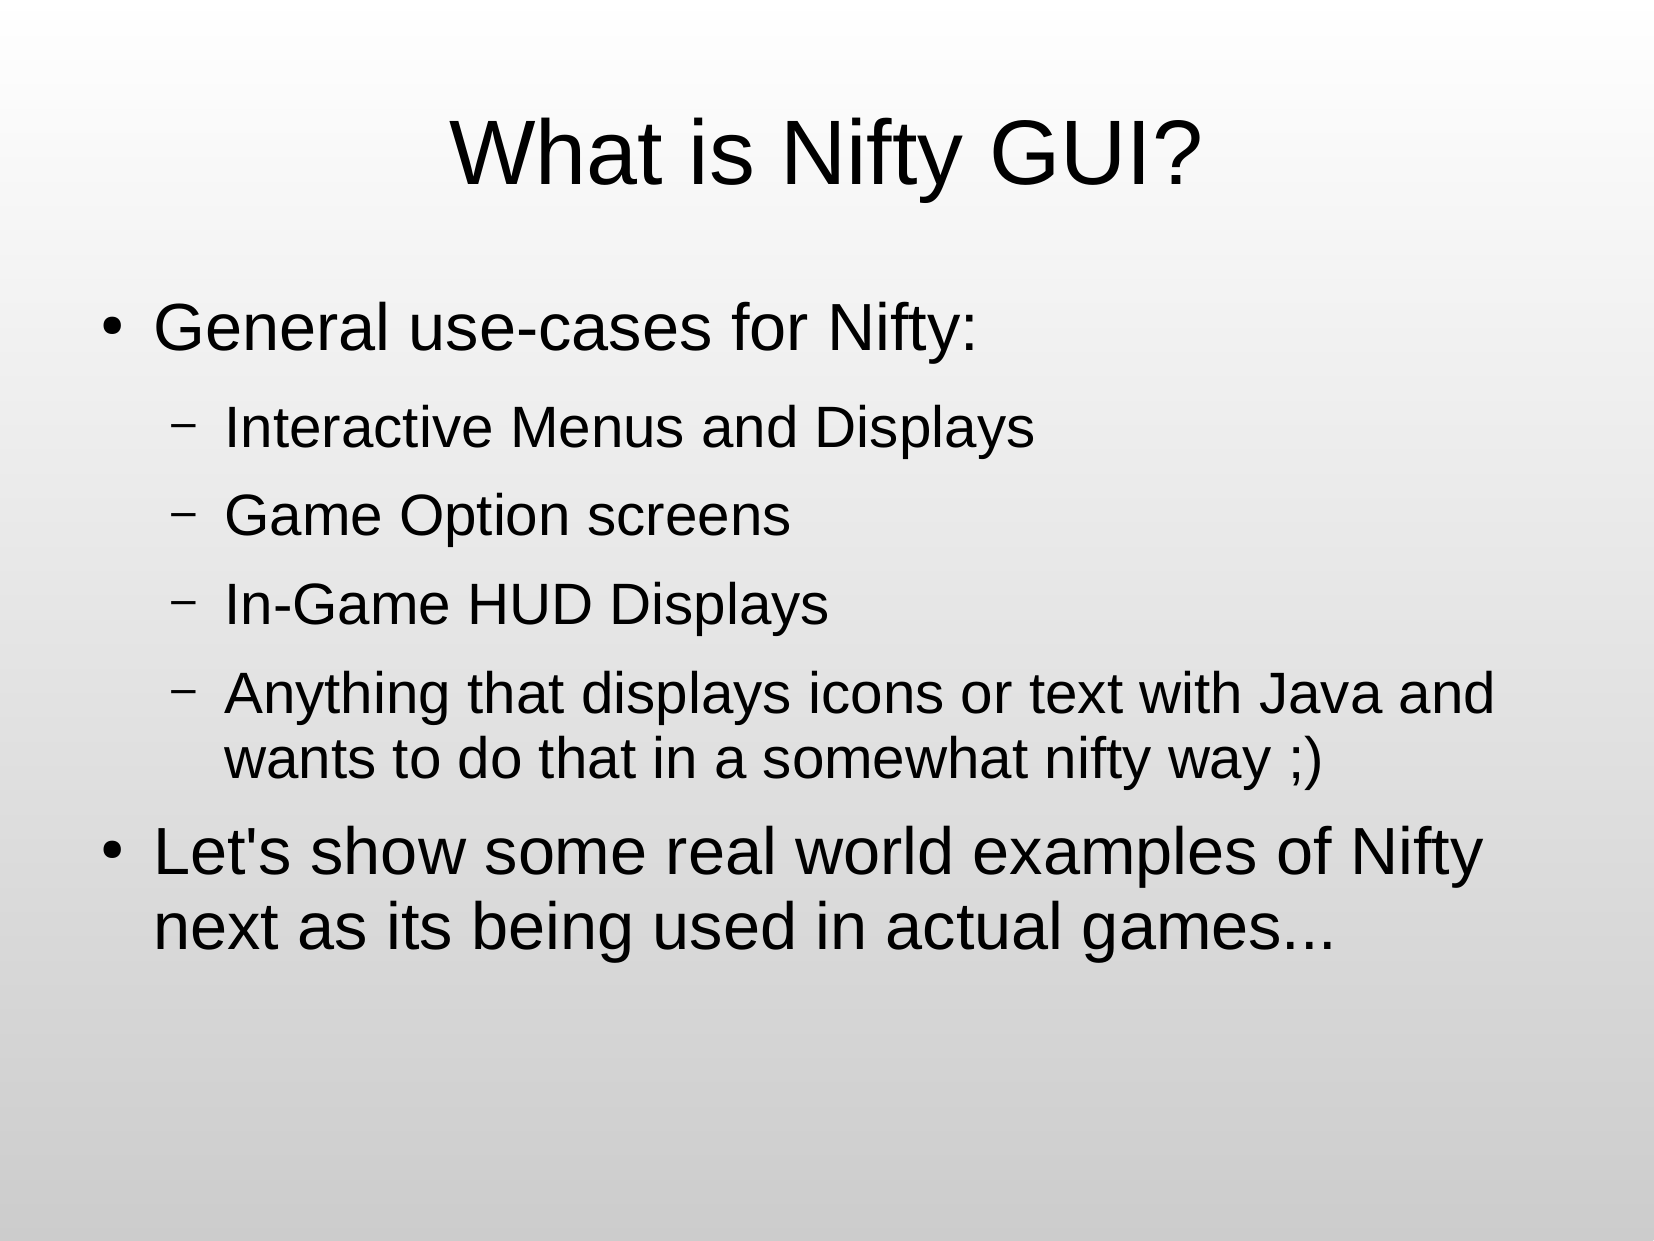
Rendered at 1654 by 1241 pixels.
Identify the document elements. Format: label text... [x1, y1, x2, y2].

list General use-cases for Nifty: Interactive Menus and Displays Game Option screens In-Game HUD Displays Anything that displays icons or text with Java and wants to do that in a somewhat nifty way ;) Let's show some real world examples of Nifty next as its being used in actual games... [82, 290, 1571, 1109]
title What is Nifty GUI? [82, 49, 1571, 257]
